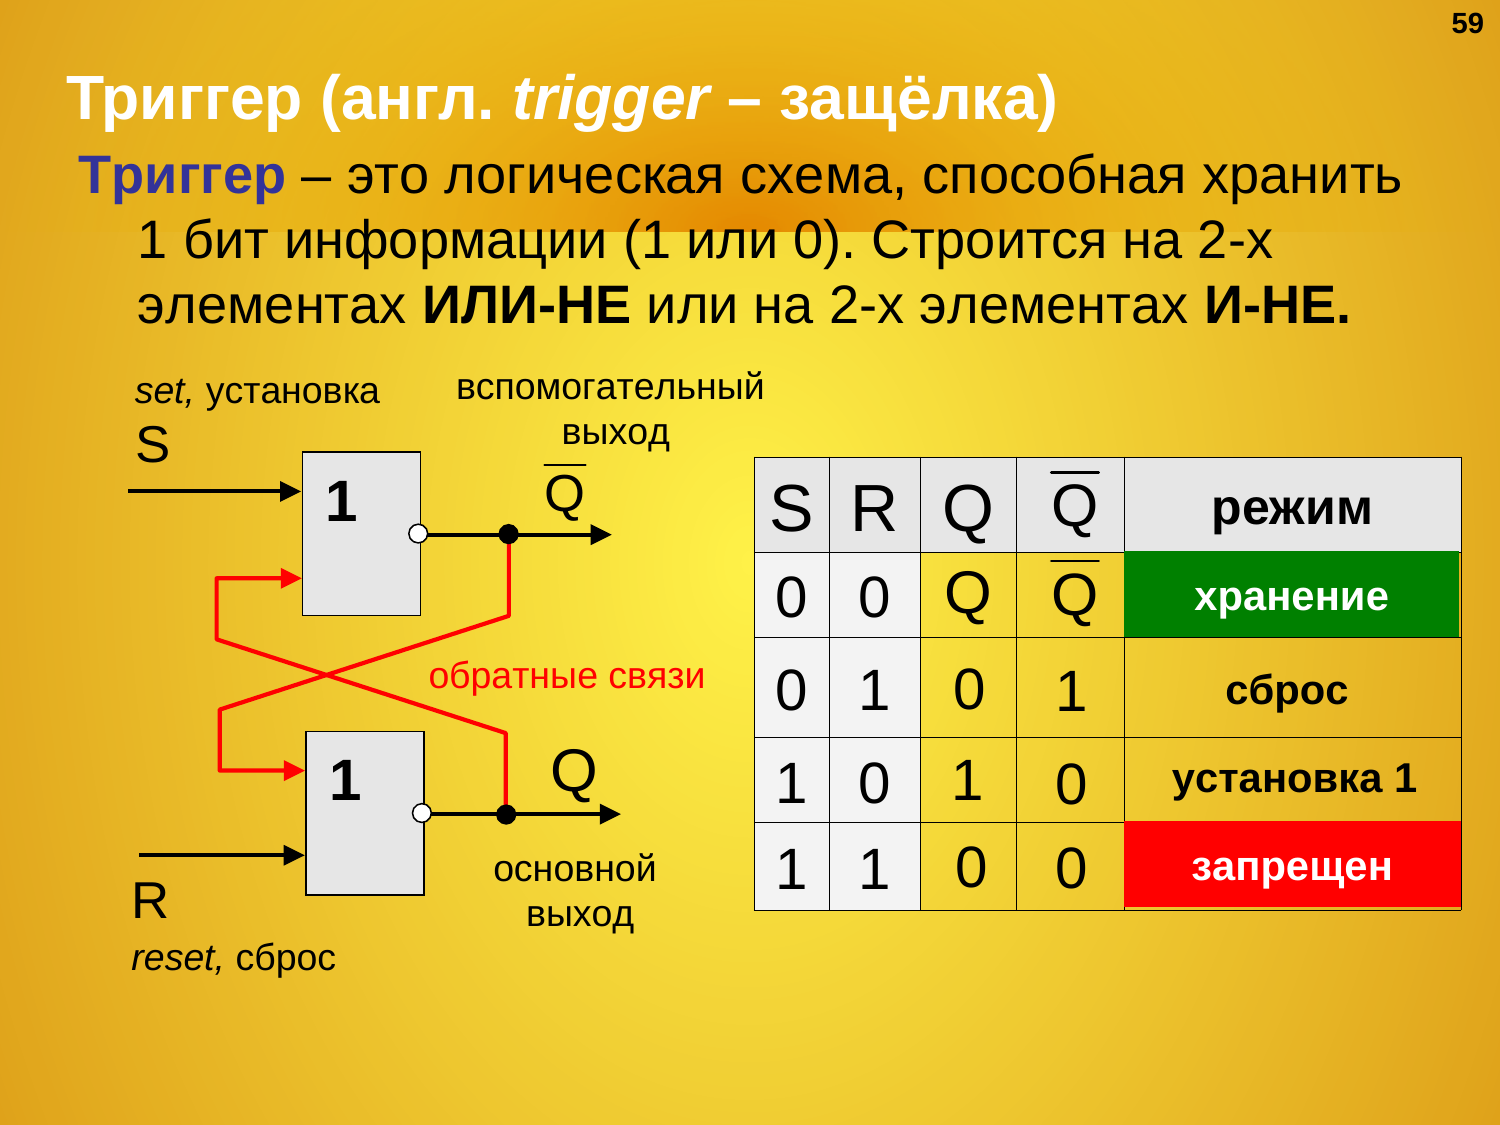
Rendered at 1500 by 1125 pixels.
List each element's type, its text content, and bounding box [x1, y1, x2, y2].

title Триггер (англ. trigger – защёлка) [51, 49, 1426, 127]
text_box вспомогательный выход [441, 354, 791, 461]
table_cell [921, 738, 940, 822]
text_box 1 [314, 734, 377, 821]
text_box Триггер – это логическая схема, способная хранить 1 бит информации (1 или 0). Строится на 2-х элементах ИЛИ-НЕ или на 2-х элементах И-НЕ. [63, 131, 1437, 343]
text_box 1 [1041, 645, 1104, 731]
chart [128, 419, 178, 476]
table_cell [921, 823, 1016, 910]
table_cell 1 [755, 823, 829, 910]
table_cell 0 [755, 553, 829, 637]
text_box reset, сброс [116, 925, 351, 986]
table_header режим [1125, 458, 1461, 552]
text_box 0 [939, 643, 1002, 730]
table_header сброс [1121, 645, 1454, 731]
text_box [499, 524, 519, 544]
table_cell [1000, 738, 1016, 822]
table_header установка 1 [1128, 733, 1461, 818]
table_header запрещен [1124, 821, 1461, 907]
table_cell [1125, 738, 1461, 821]
table_cell [1017, 553, 1124, 637]
chart [543, 735, 610, 807]
chart [1041, 456, 1113, 542]
table_cell [1104, 738, 1124, 822]
text_box 1 [310, 455, 374, 541]
text_box [496, 805, 516, 824]
table_header [1017, 458, 1124, 552]
text_box set, установка [120, 358, 395, 419]
text_box 0 [1040, 822, 1103, 909]
table_header Q [921, 458, 1016, 552]
chart [1041, 545, 1113, 630]
table_cell 1 [830, 638, 920, 737]
table_cell 0 [755, 638, 829, 737]
text_box [302, 452, 428, 616]
text_box обратные связи [413, 643, 721, 705]
text_box 1 [936, 734, 1000, 821]
table_header хранение [1124, 551, 1459, 637]
table_cell [1017, 638, 1124, 737]
table_cell 0 [830, 553, 920, 637]
table_cell 1 [755, 738, 829, 822]
table_header R [830, 458, 920, 552]
text_box основной выход [478, 836, 683, 942]
table_cell 1 [830, 823, 920, 910]
table_cell [921, 638, 1016, 737]
table_cell [1125, 638, 1461, 737]
text_box 0 [1040, 738, 1104, 824]
table_cell [1017, 823, 1124, 910]
chart [127, 870, 180, 925]
table_cell [921, 553, 1016, 637]
chart [937, 558, 1004, 629]
chart [535, 461, 598, 525]
table_cell [1017, 738, 1040, 822]
text_box [305, 731, 432, 895]
text_box <номер> [1148, 0, 1499, 75]
table_header S [755, 458, 829, 552]
text_box 0 [940, 821, 1003, 908]
table_cell 0 [830, 738, 920, 822]
